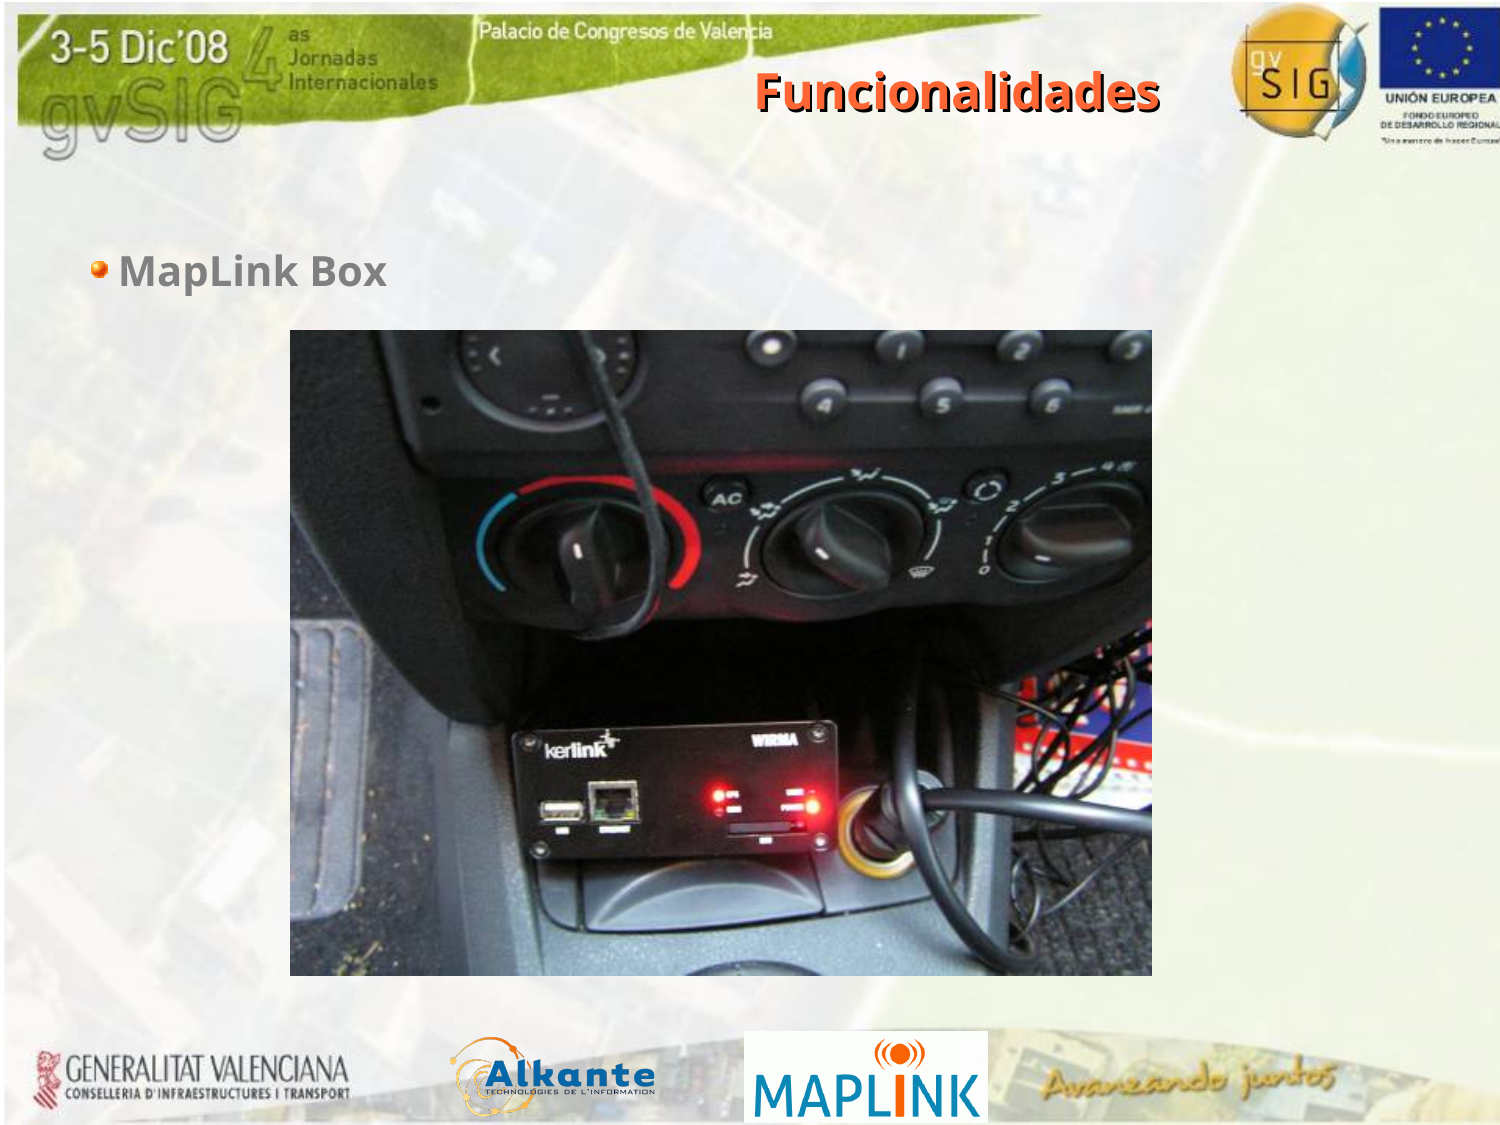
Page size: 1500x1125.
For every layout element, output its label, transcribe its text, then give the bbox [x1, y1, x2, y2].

text_box MapLink Box [76, 236, 1477, 1079]
picture [4, 2, 1500, 1125]
text_box Funcionalidades [614, 59, 1300, 120]
